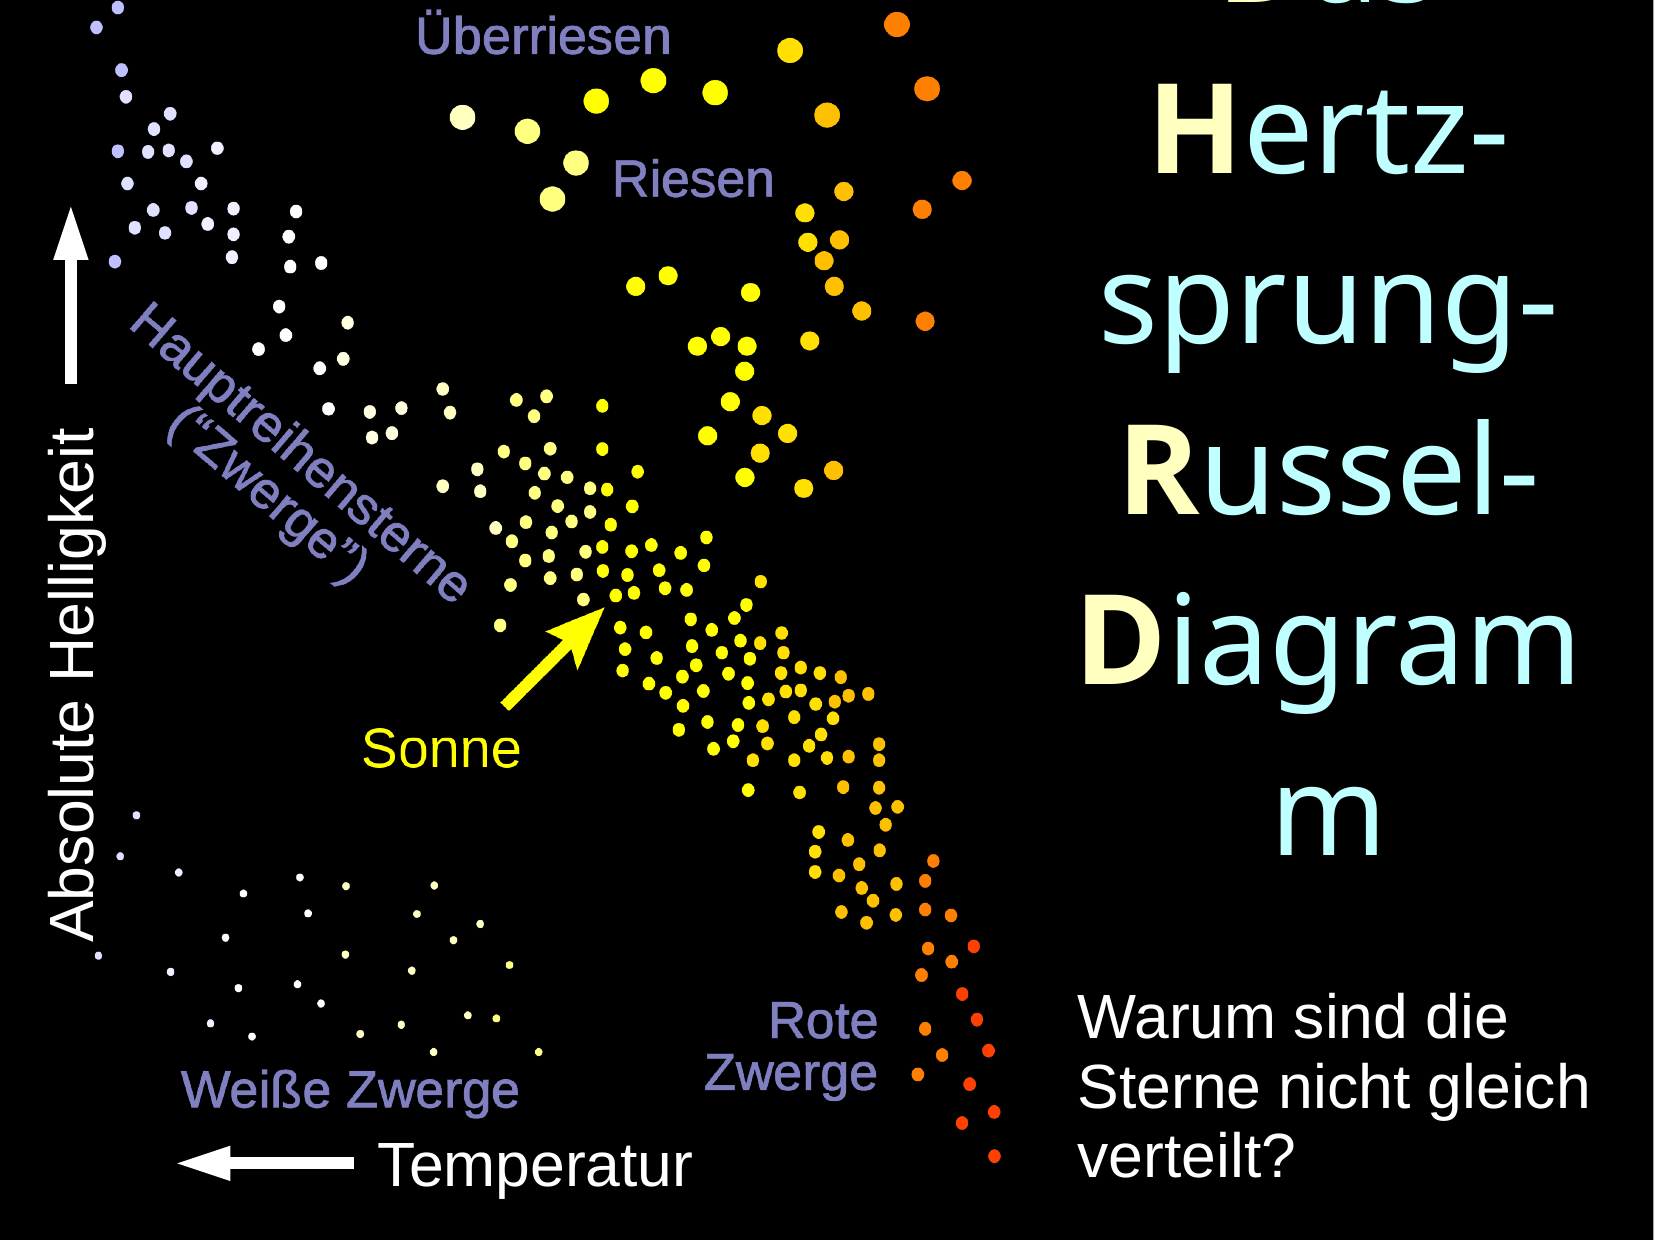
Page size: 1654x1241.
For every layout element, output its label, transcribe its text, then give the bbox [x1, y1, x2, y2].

picture [88, 0, 1003, 1165]
text_box Absolute Helligkeit [29, 413, 119, 958]
title Das Hertz-sprung- Russel-Diagramm [1033, 103, 1625, 658]
text_box Warum sind die Sterne nicht gleich verteilt? [1062, 974, 1625, 1198]
text_box Temperatur [363, 1122, 709, 1241]
